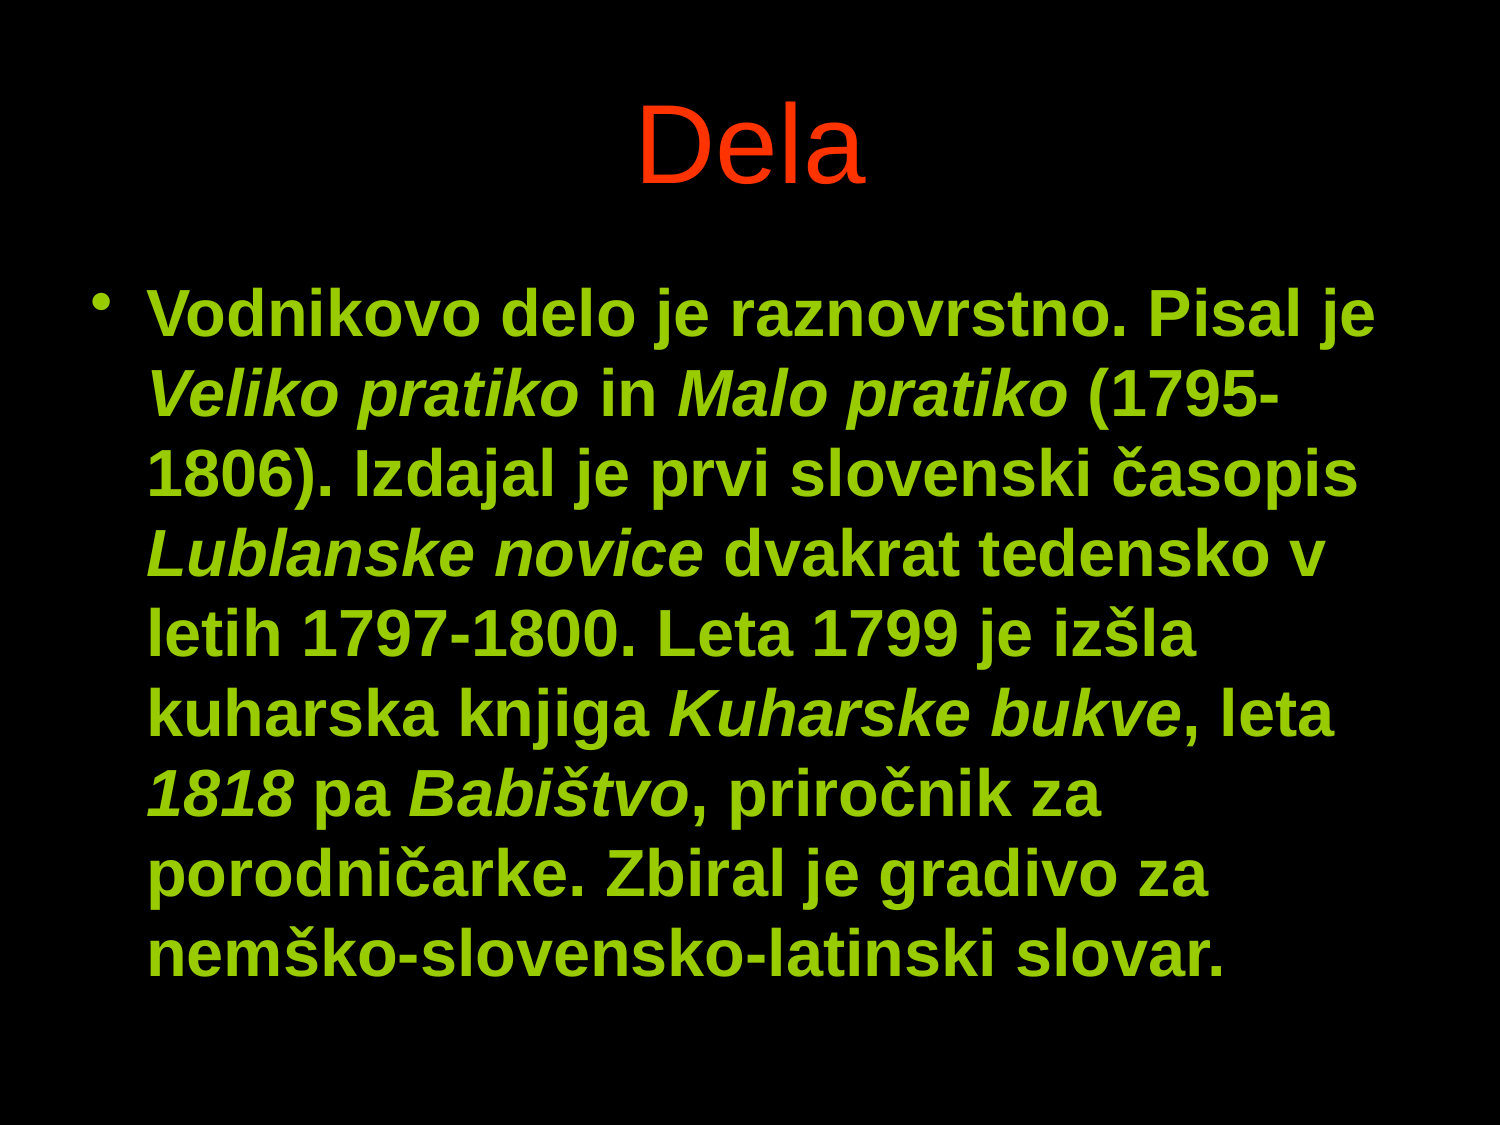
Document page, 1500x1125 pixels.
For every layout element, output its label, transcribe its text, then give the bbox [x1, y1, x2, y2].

title Dela [75, 45, 1425, 233]
list Vodnikovo delo je raznovrstno. Pisal je Veliko pratiko in Malo pratiko (1795-1806). Izdajal je prvi slovenski časopis Lublanske novice dvakrat tedensko v letih 1797-1800. Leta 1799 je izšla kuharska knjiga Kuharske bukve, leta 1818 pa Babištvo, priročnik za porodničarke. Zbiral je gradivo za nemško-slovensko-latinski slovar. [75, 262, 1425, 1005]
